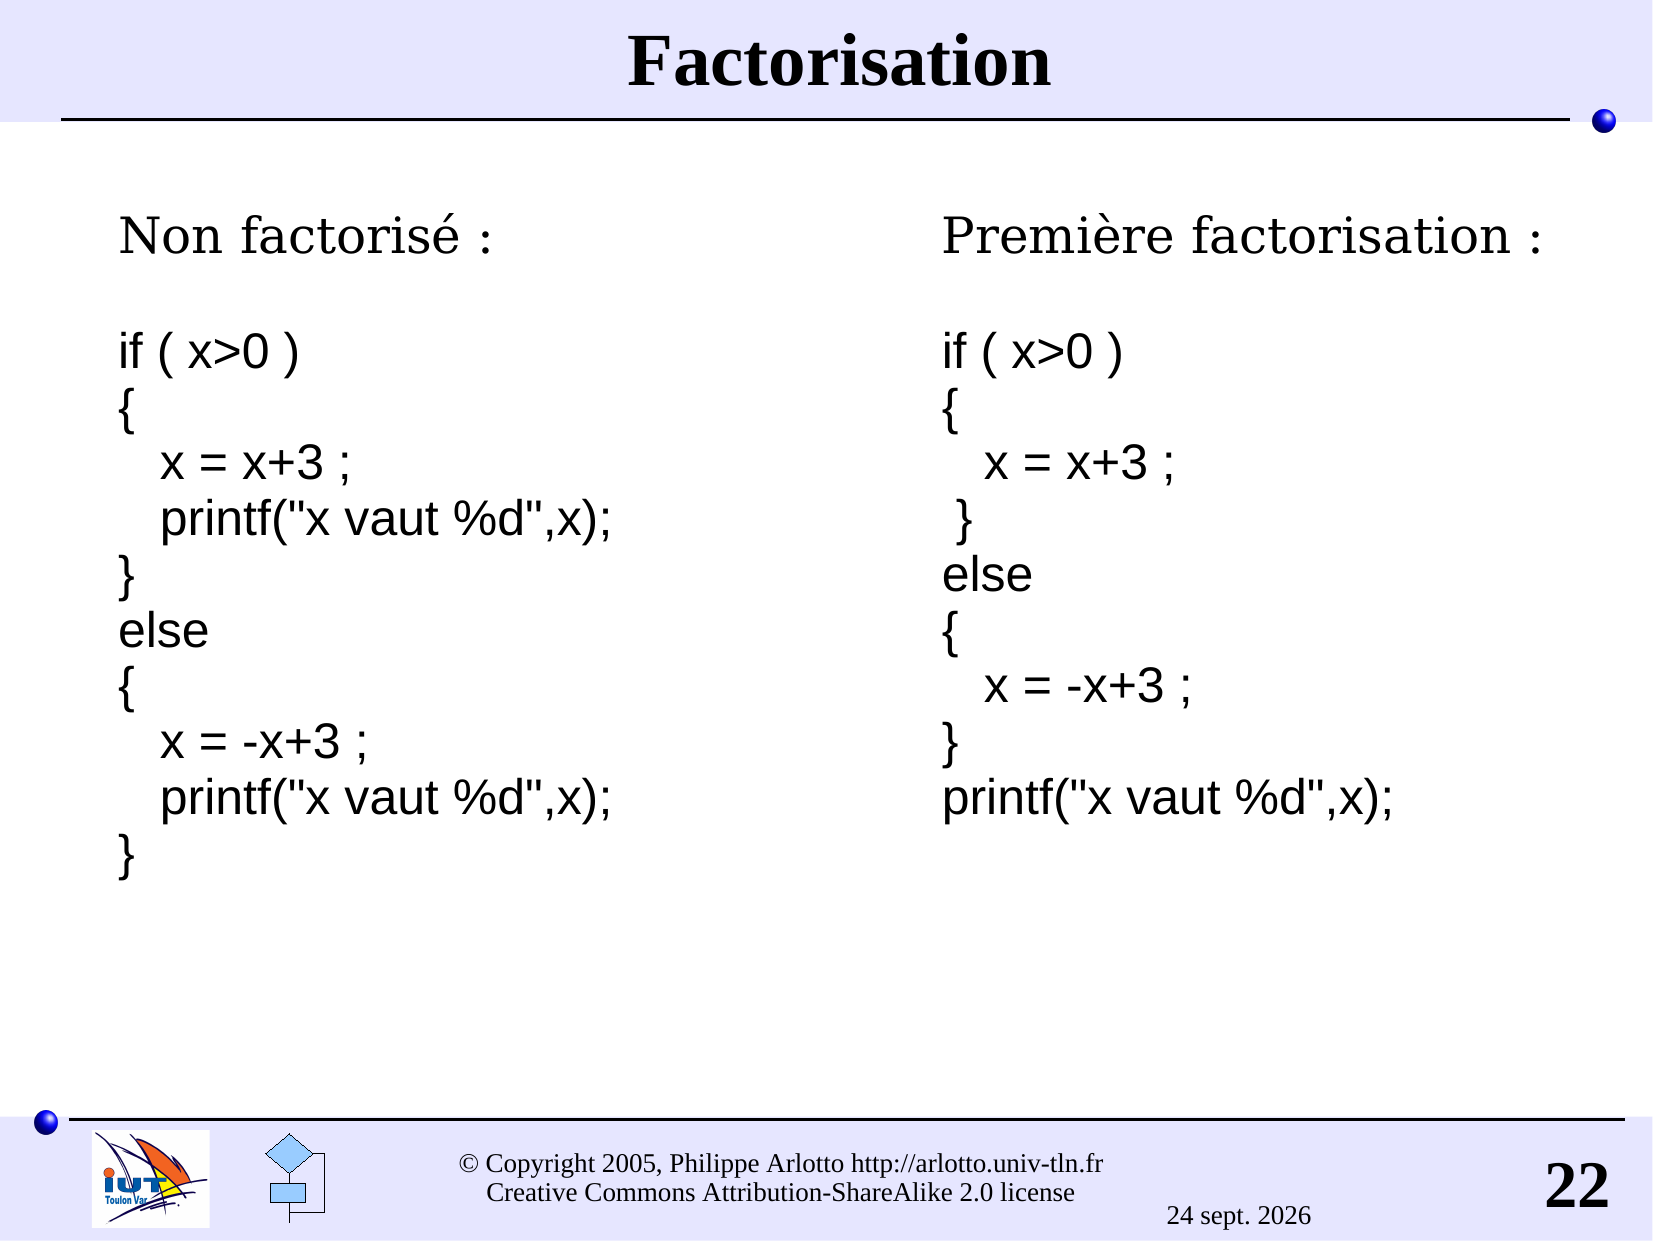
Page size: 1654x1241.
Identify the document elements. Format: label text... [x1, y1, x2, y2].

text_box Non factorisé : if ( x>0 ) { x = x+3 ; printf("x vaut %d",x); } else { x = -x+3 ; printf("x vaut %d",x); } [118, 206, 614, 881]
text_box Première factorisation : if ( x>0 ) { x = x+3 ; } else { x = -x+3 ; } printf("x vaut %d",x); [941, 206, 1561, 825]
title Factorisation [95, 11, 1585, 110]
